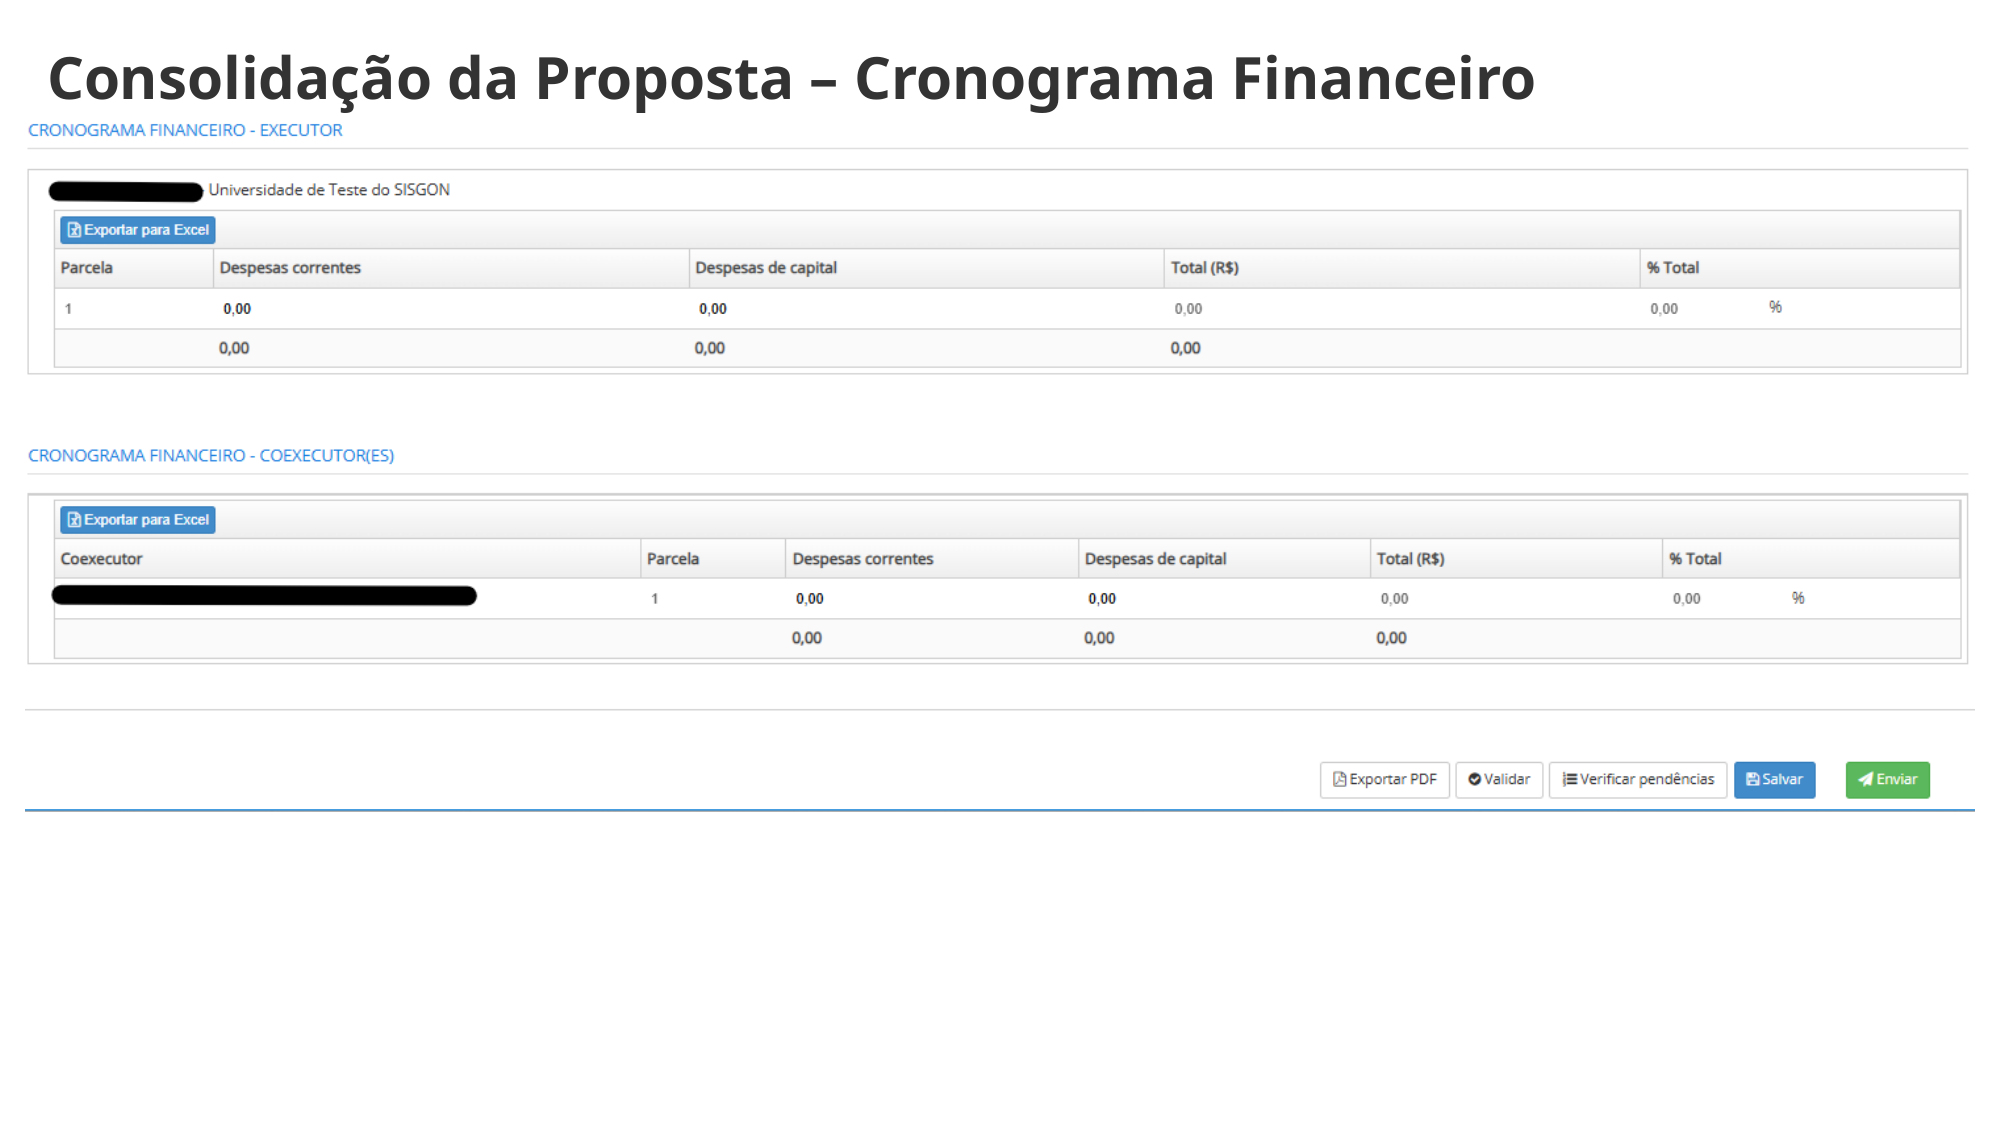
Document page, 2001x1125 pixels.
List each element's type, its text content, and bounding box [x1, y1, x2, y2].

title Consolidação da Proposta – Cronograma Financeiro [32, 29, 1982, 120]
picture [25, 119, 1975, 812]
